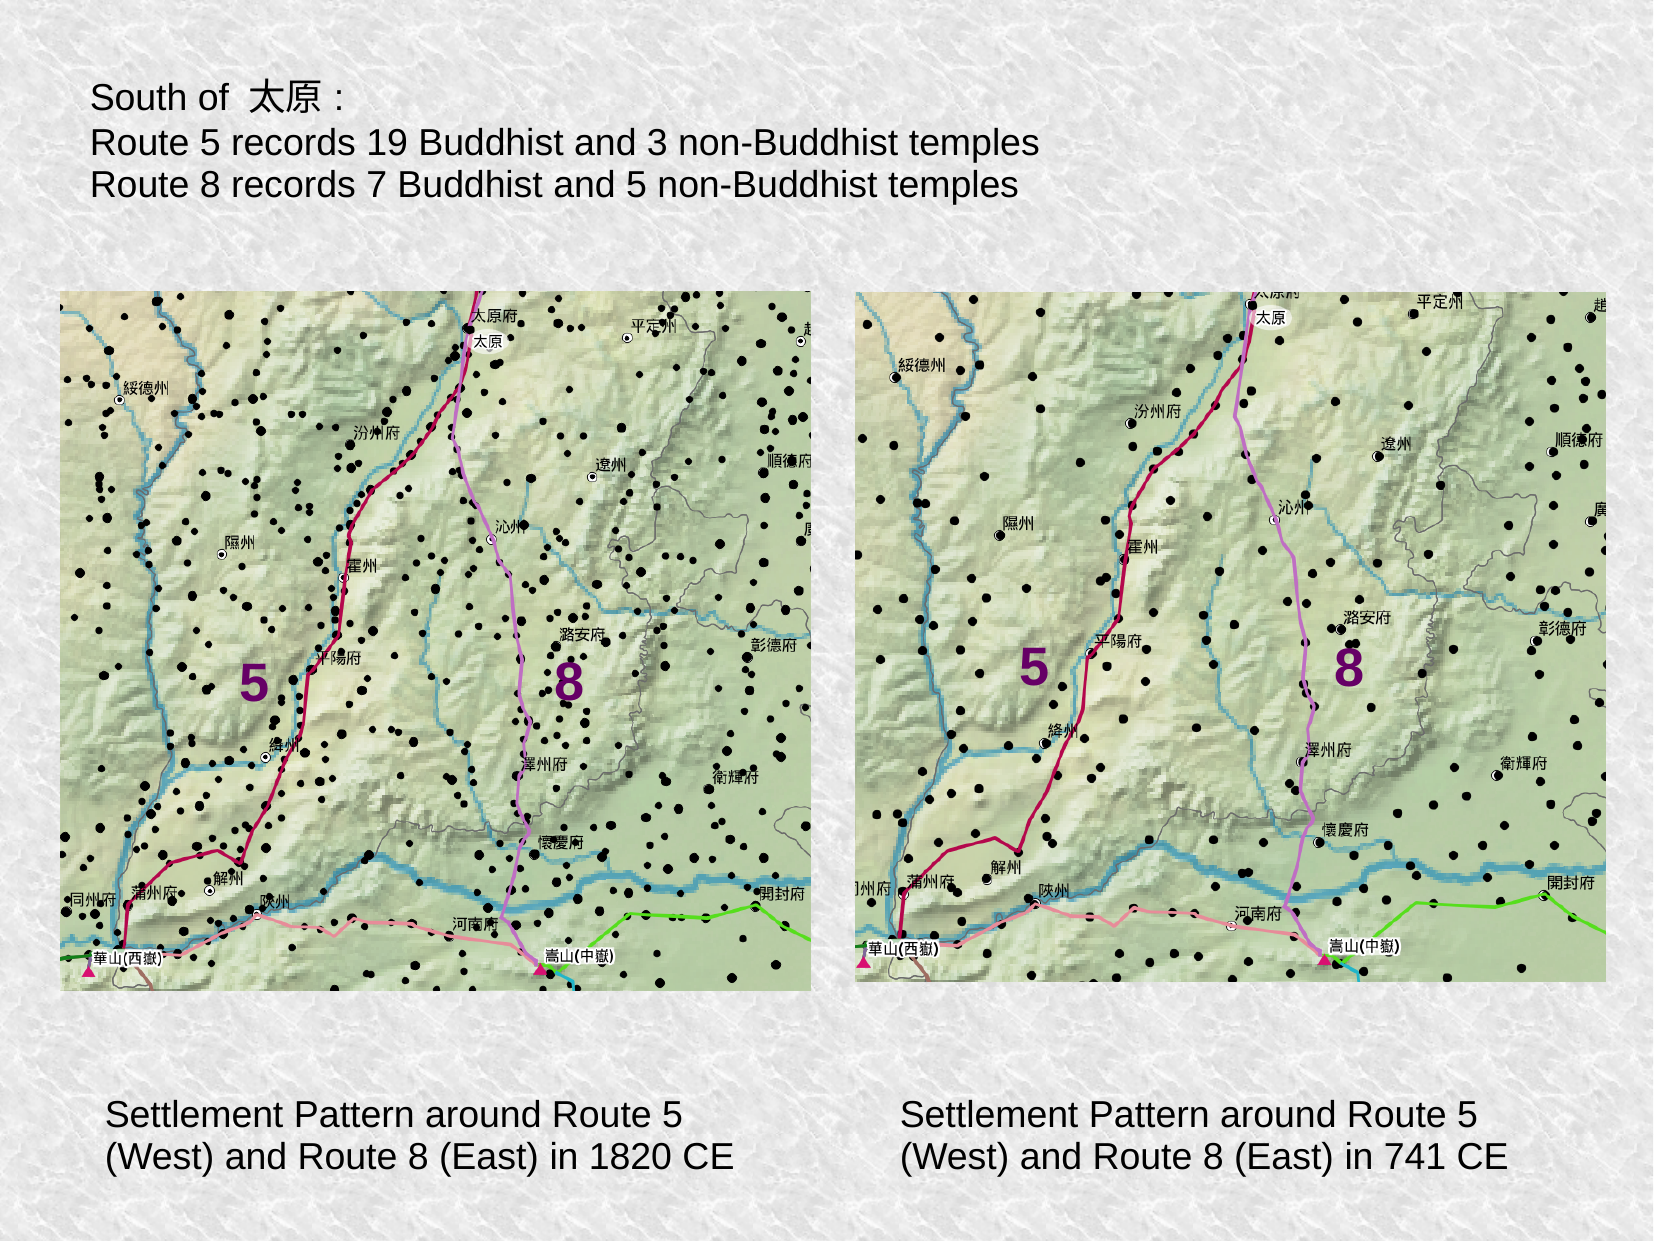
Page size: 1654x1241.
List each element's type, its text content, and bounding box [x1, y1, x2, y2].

text_box 8 [540, 644, 601, 721]
text_box Settlement Pattern around Route 5 (West) and Route 8 (East) in 1820 CE [90, 1086, 781, 1186]
text_box 5 [1005, 629, 1066, 706]
text_box 8 [1320, 630, 1381, 706]
text_box South of 太原: Route 5 records 19 Buddhist and 3 non-Buddhist temples Route 8 records 7 Buddhist and 5 non-Buddhist temples [75, 60, 1576, 209]
text_box Settlement Pattern around Route 5 (West) and Route 8 (East) in 741 CE [885, 1086, 1576, 1186]
text_box 5 [225, 645, 286, 721]
picture [0, 0, 1654, 1241]
